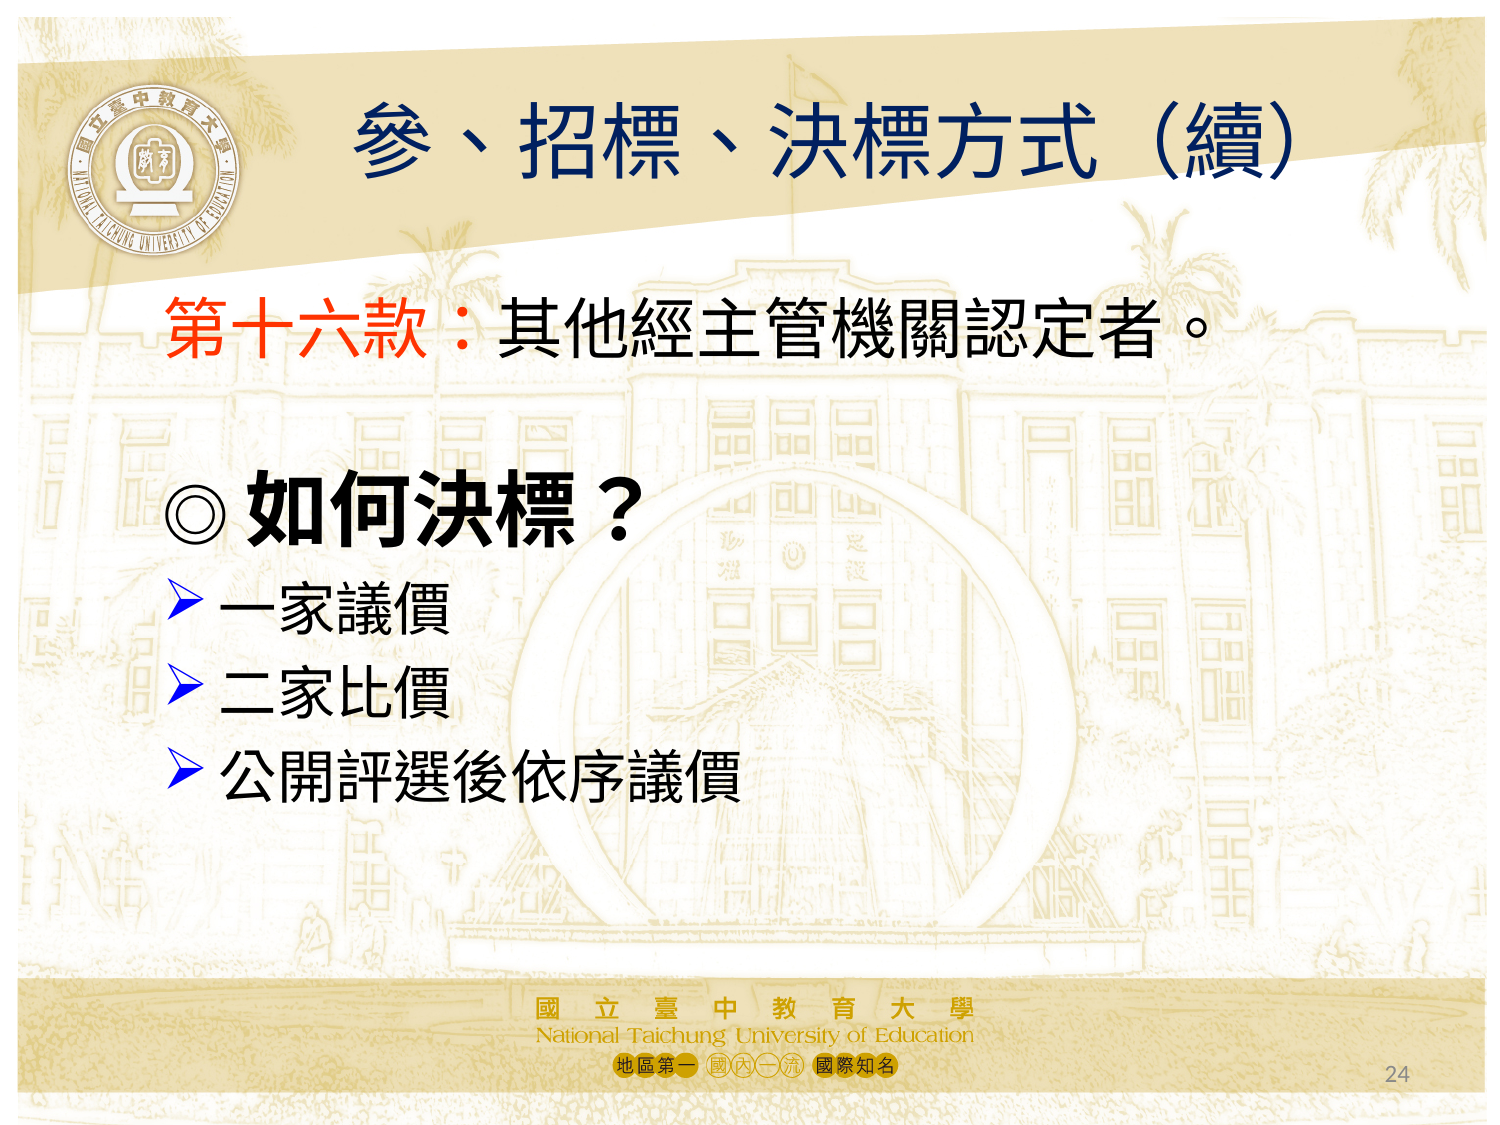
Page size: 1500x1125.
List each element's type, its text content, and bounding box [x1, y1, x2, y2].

title 參、招標、決標方式（續） [289, 45, 1412, 233]
picture [0, 0, 1500, 1125]
text_box <編號> [1074, 1042, 1426, 1103]
list 第十六款：其他經主管機關認定者。 ◎如何決標？ 一家議價 二家比價 公開評選後依序議價 [147, 278, 1400, 917]
